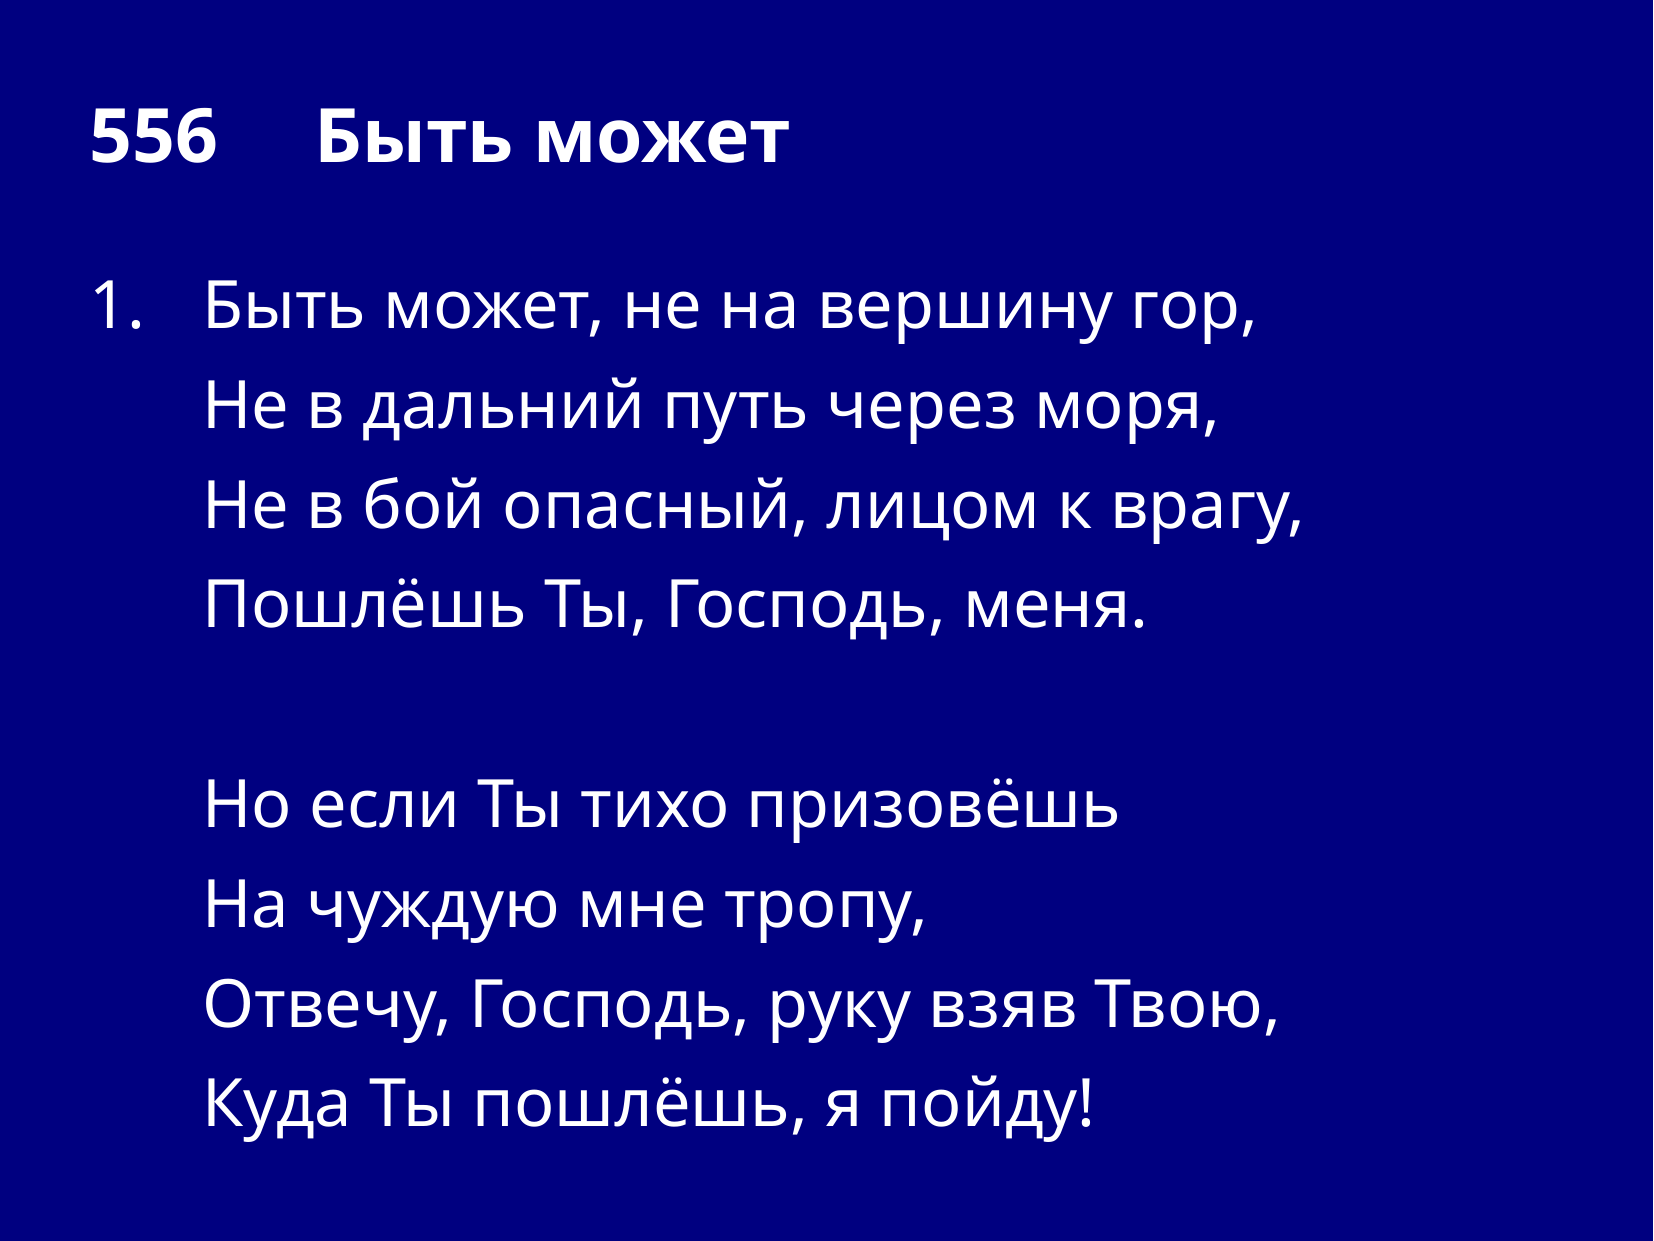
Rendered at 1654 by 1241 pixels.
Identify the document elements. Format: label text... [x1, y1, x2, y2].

text_box 1. Быть может, не на вершину гор, Не в дальний путь через моря, Не в бой опасный, лицом к врагу, Пошлёшь Ты, Господь, меня. Но если Ты тихо призовёшь На чуждую мне тропу, Отвечу, Господь, руку взяв Твою, Куда Ты пошлёшь, я пойду! [75, 188, 1576, 1163]
text_box 556 Быть может [75, 75, 1576, 188]
